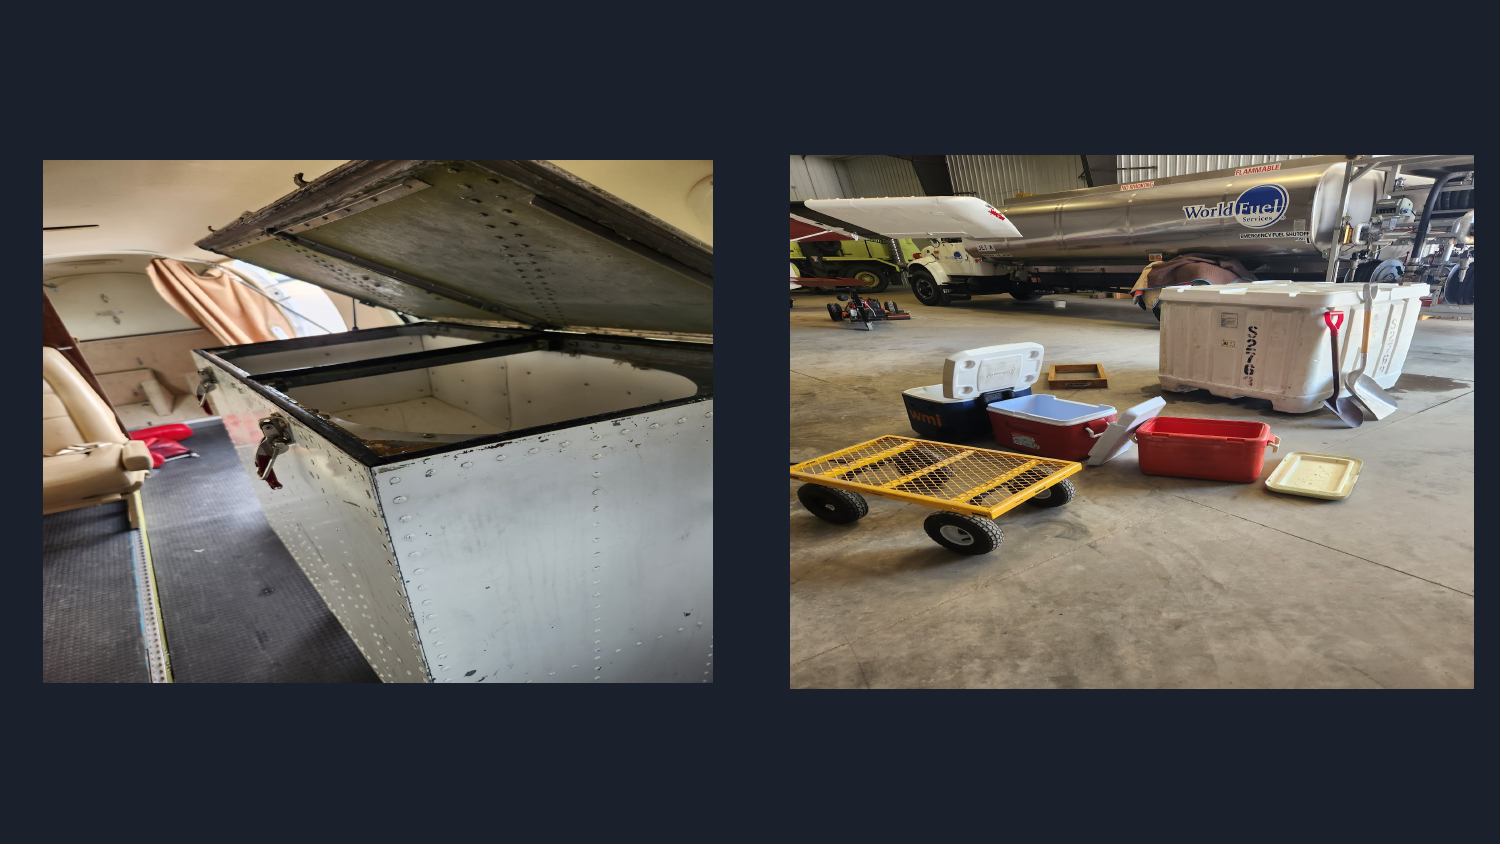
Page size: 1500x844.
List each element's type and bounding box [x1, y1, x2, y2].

picture [790, 155, 1474, 689]
picture [43, 160, 713, 683]
